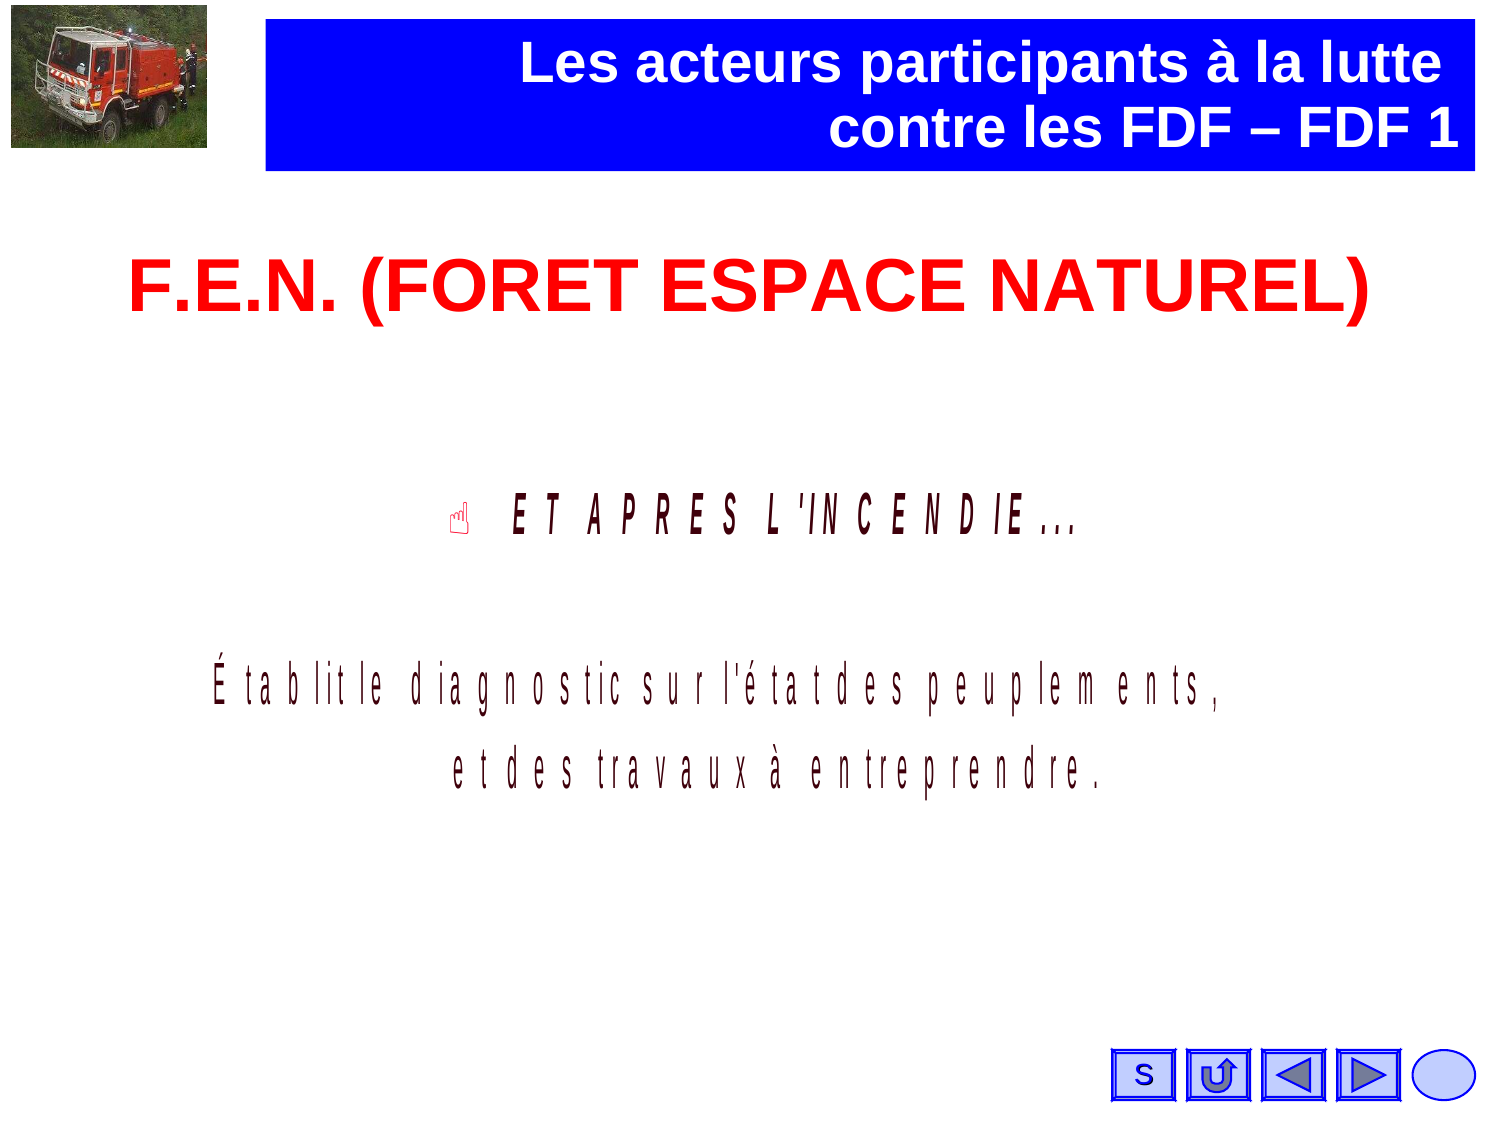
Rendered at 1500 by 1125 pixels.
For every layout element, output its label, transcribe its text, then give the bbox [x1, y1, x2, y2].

text_box Les acteurs participants à la lutte contre les FDF – FDF 1 [265, 19, 1476, 172]
text_box F.E.N. (FORET ESPACE NATUREL) [112, 236, 1388, 355]
picture [11, 5, 207, 148]
text_box [1412, 1050, 1476, 1101]
picture [177, 383, 1331, 984]
